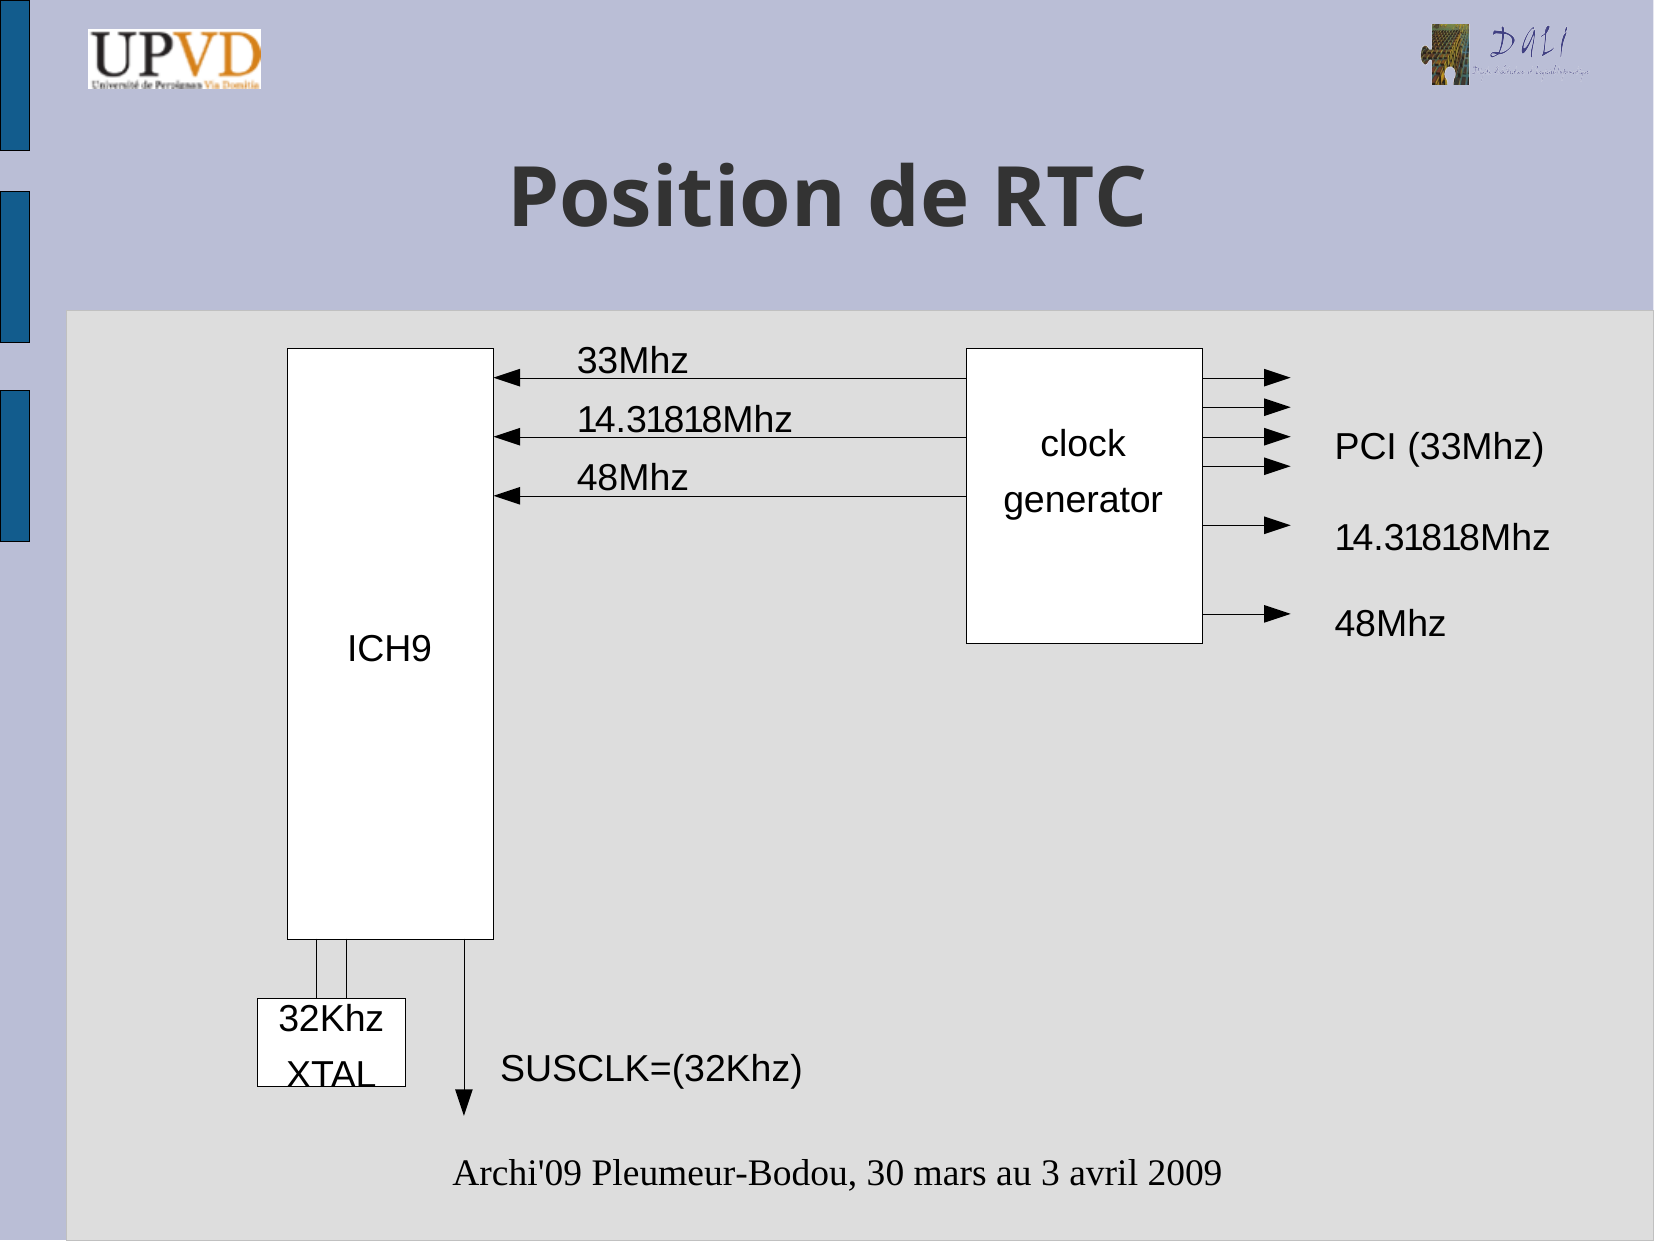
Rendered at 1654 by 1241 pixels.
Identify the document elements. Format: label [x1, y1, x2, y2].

chart [86, 12, 1654, 1241]
